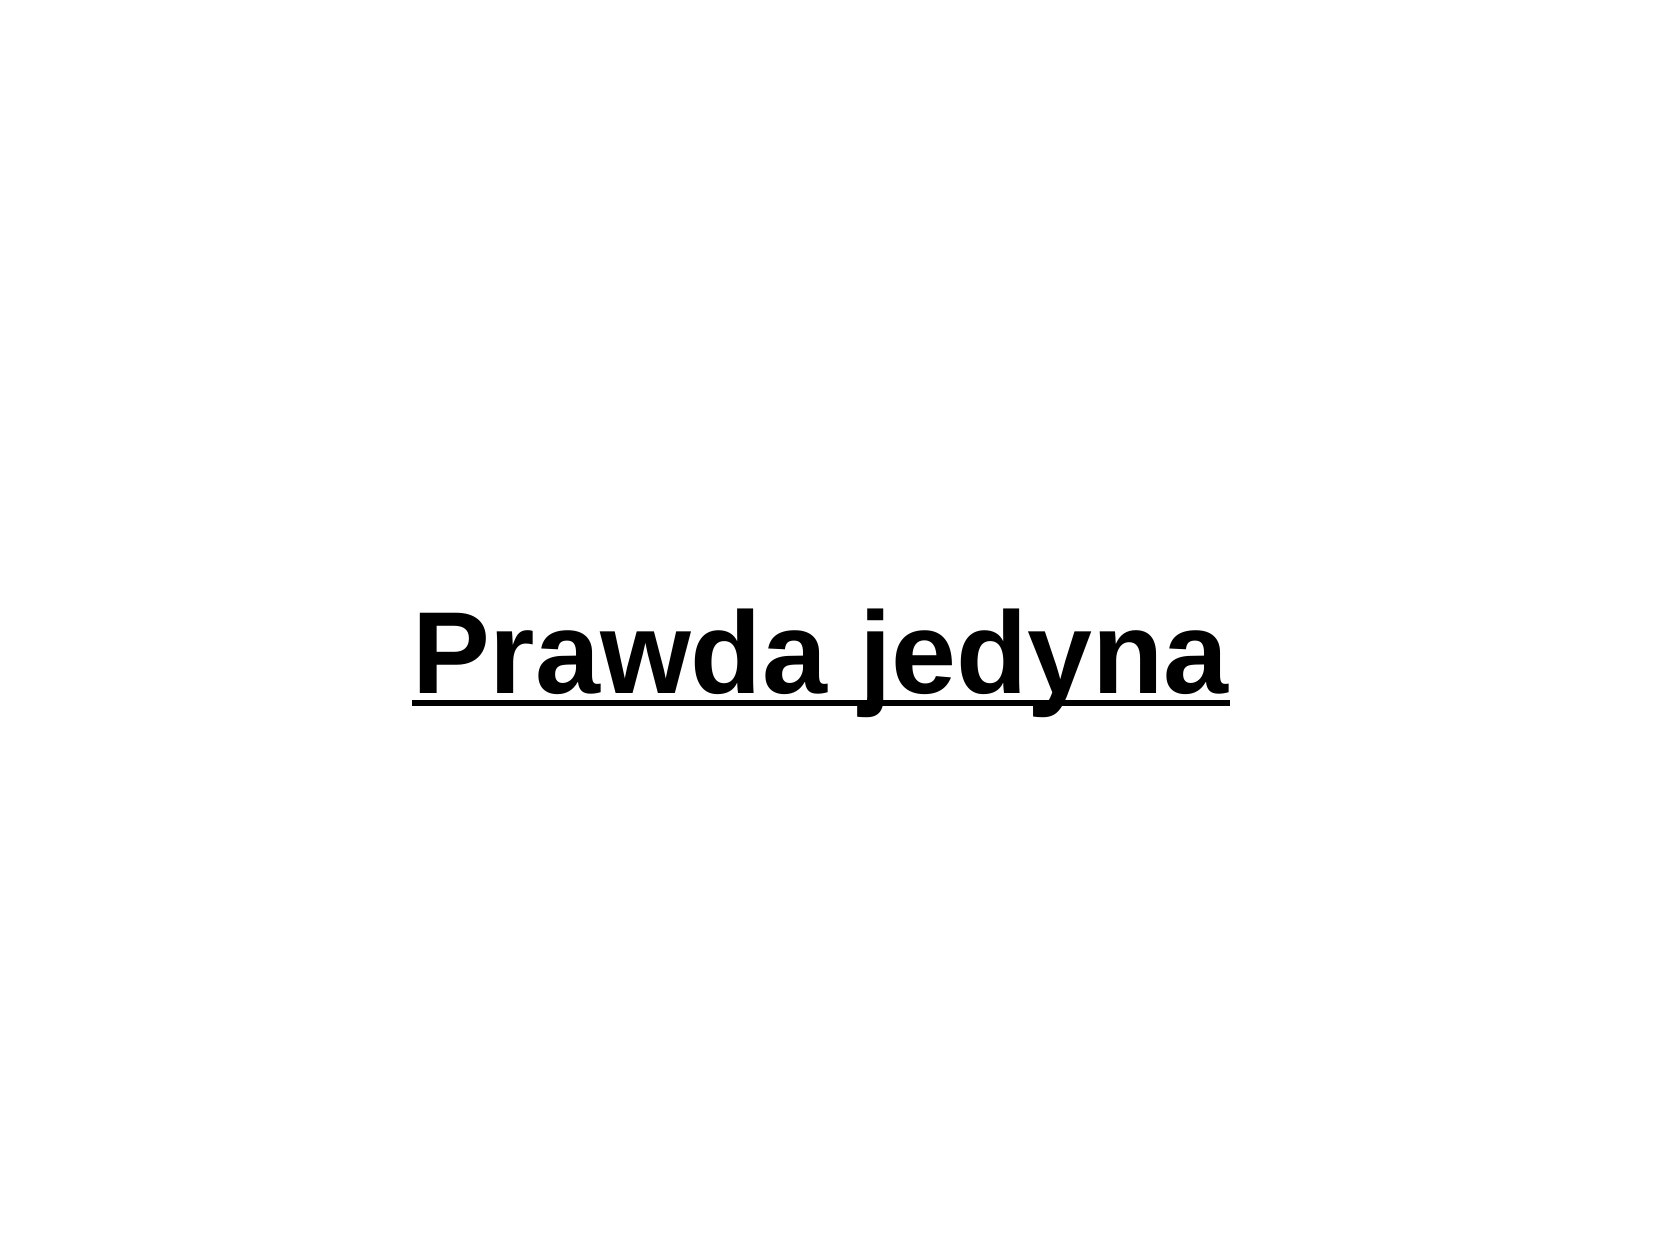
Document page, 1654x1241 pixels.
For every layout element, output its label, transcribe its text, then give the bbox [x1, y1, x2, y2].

subtitle Prawda jedyna [0, 0, 1642, 1241]
